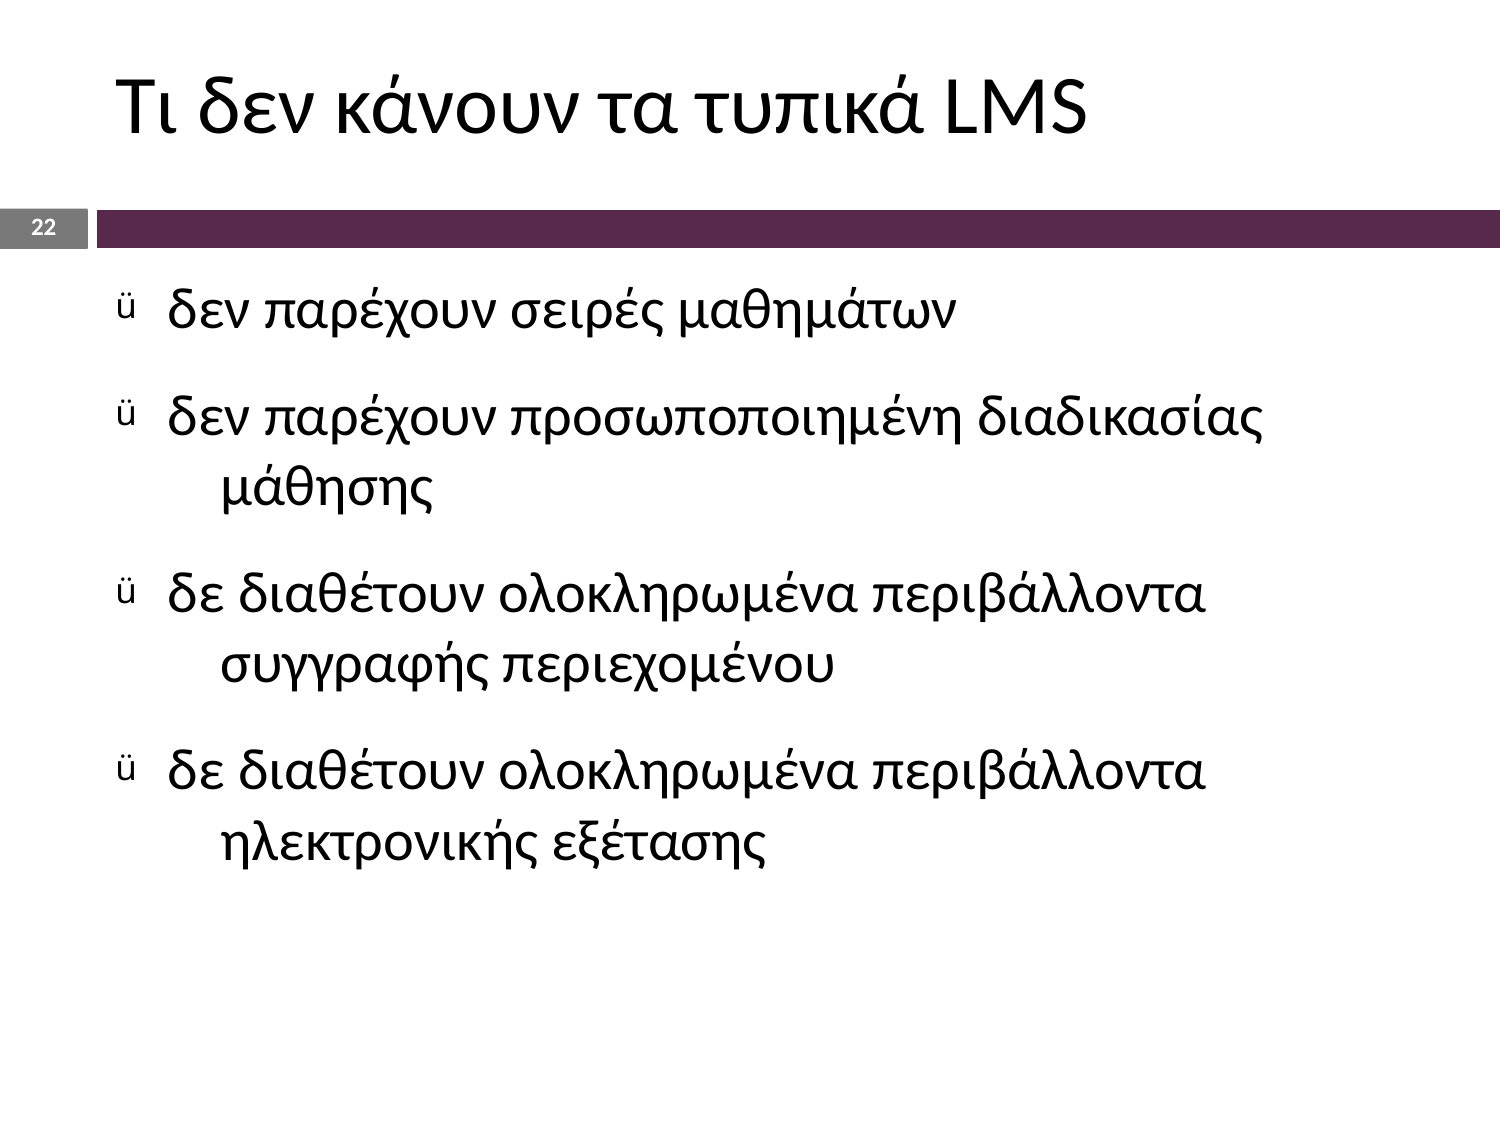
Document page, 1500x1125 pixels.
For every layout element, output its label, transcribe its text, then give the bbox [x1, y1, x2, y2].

text_box 22 [0, 208, 88, 249]
list δεν παρέχουν σειρές μαθημάτων δεν παρέχουν προσωποποιημένη διαδικασίας μάθησης δε διαθέτουν ολοκληρωμένα περιβάλλοντα συγγραφής περιεχομένου δε διαθέτουν ολοκληρωμένα περιβάλλοντα ηλεκτρονικής εξέτασης [100, 262, 1438, 1000]
title Τι δεν κάνουν τα τυπικά LMS [100, 19, 1438, 182]
